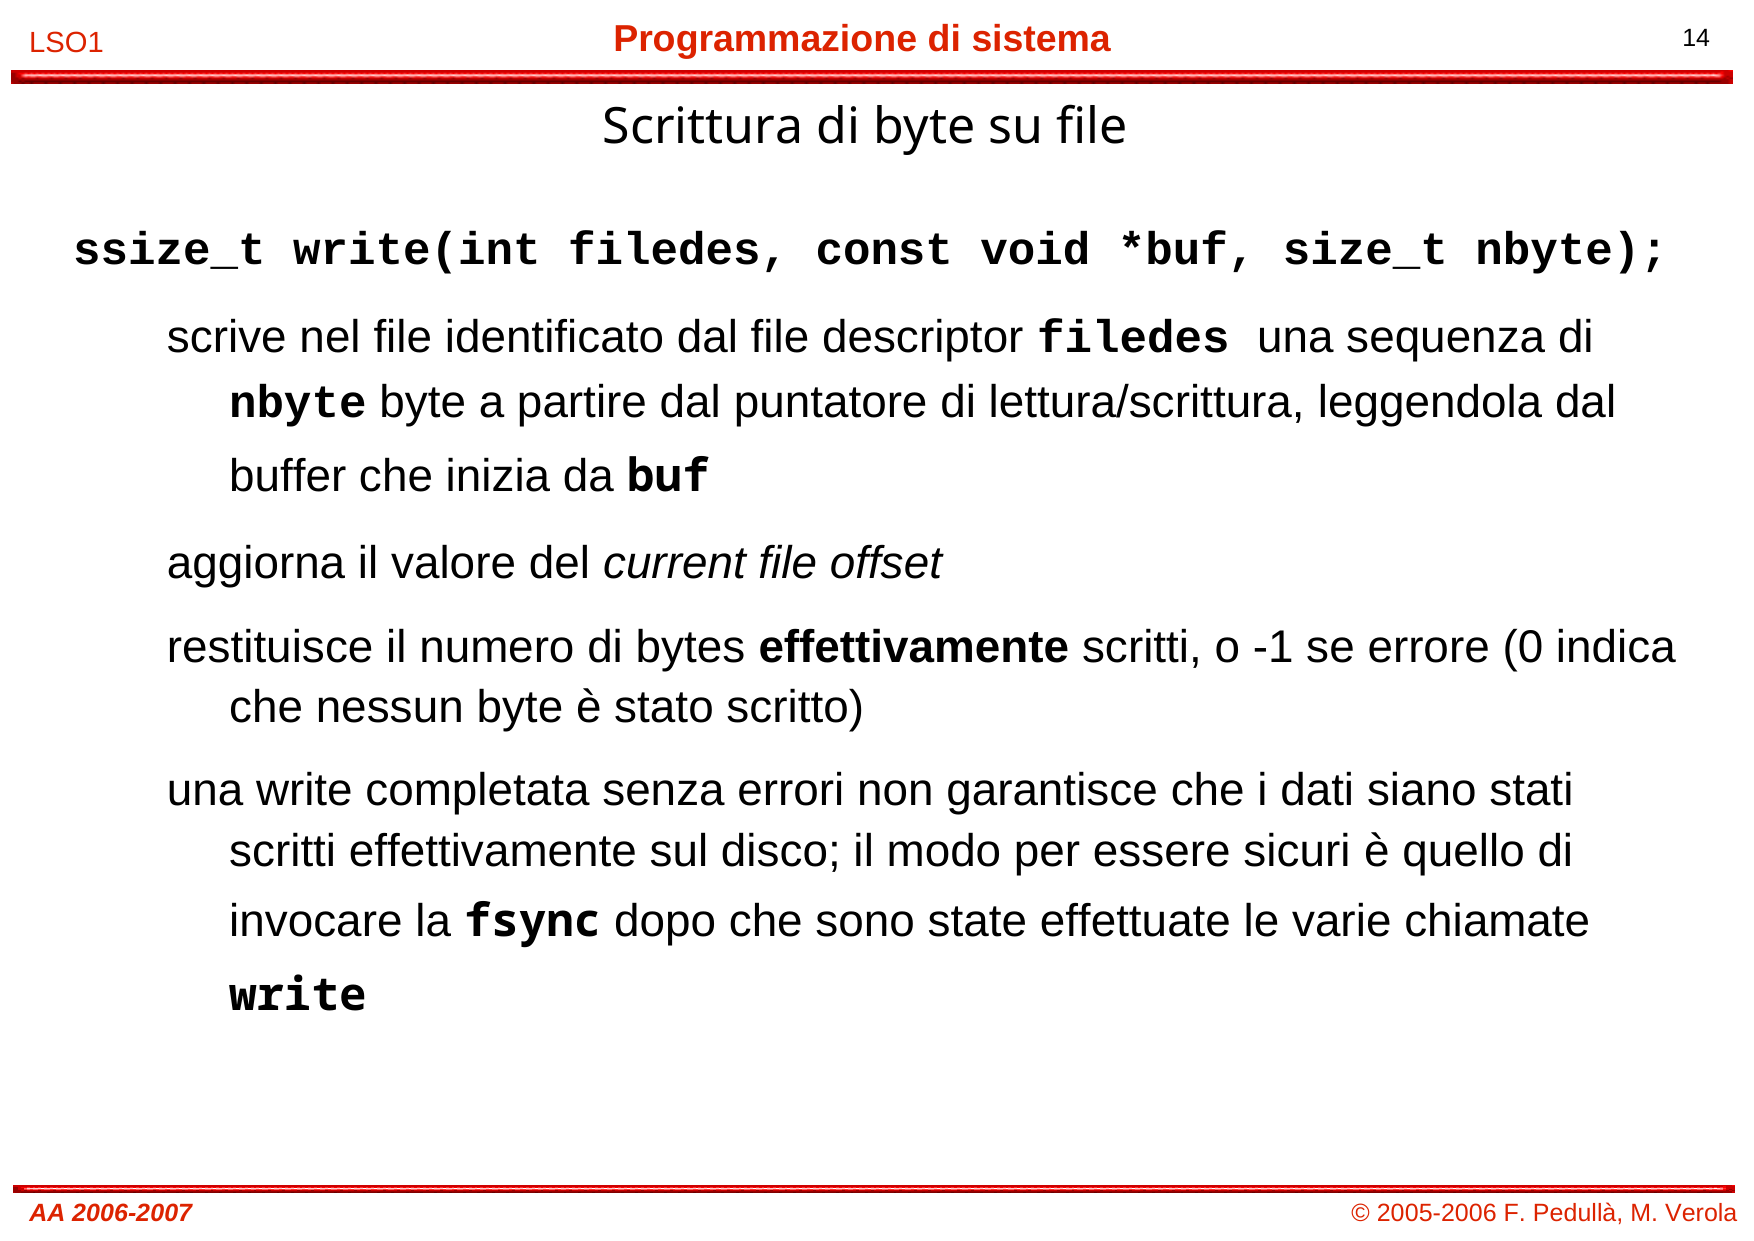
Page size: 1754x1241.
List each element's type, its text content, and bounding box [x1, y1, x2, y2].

picture [13, 1185, 1735, 1193]
picture [11, 70, 1733, 84]
title Scrittura di byte su file [514, 78, 1217, 174]
list ssize_t write(int filedes, const void *buf, size_t nbyte); scrive nel file identificato dal file descriptor filedes una sequenza di nbyte byte a partire dal puntatore di lettura/scrittura, leggendola dal buffer che inizia da buf aggiorna il valore del current file offset restituisce il numero di bytes effettivamente scritti, o -1 se errore (0 indica che nessun byte è stato scritto) una write completata senza errori non garantisce che i dati siano stati scritti effettivamente sul disco; il modo per essere sicuri è quello di invocare la fsync dopo che sono state effettuate le varie chiamate write [58, 206, 1696, 1085]
